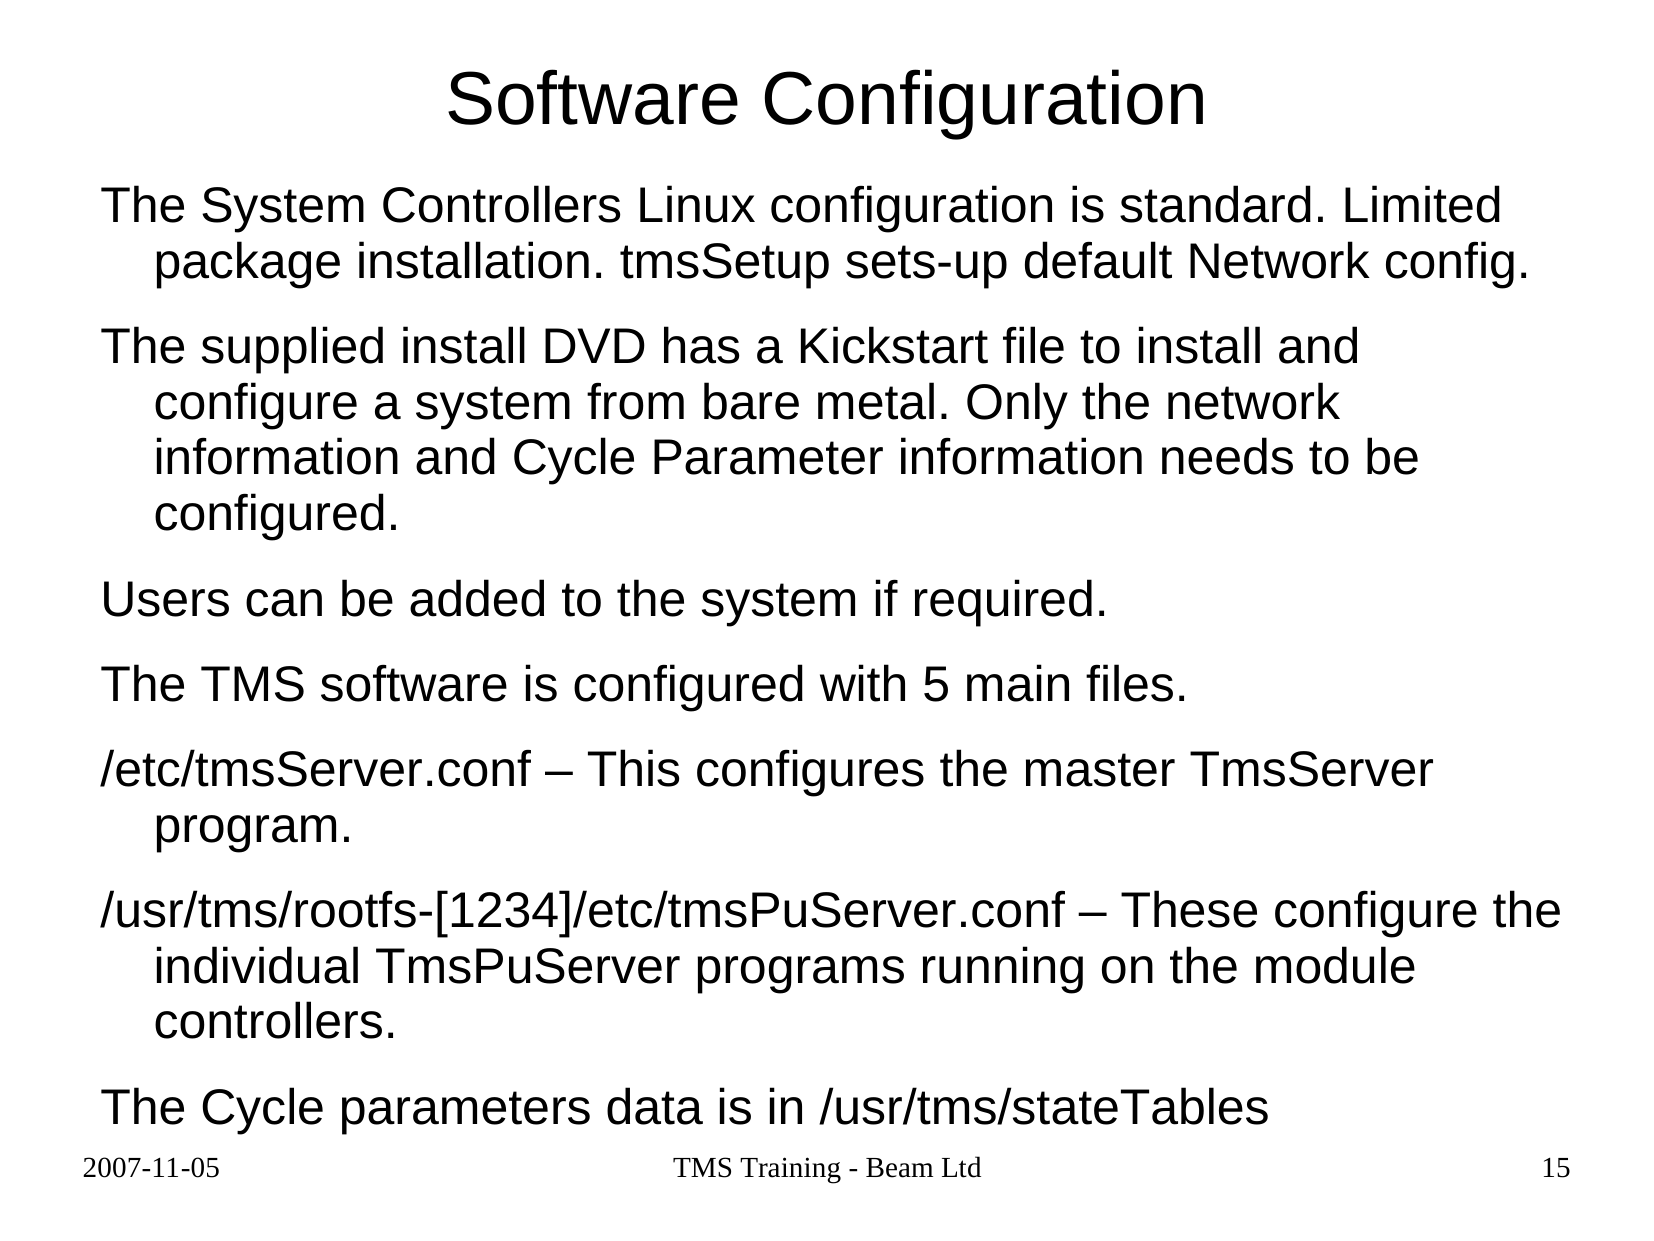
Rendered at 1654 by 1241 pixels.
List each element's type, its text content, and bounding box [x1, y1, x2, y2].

title Software Configuration [82, 49, 1571, 148]
list The System Controllers Linux configuration is standard. Limited package installation. tmsSetup sets-up default Network config. The supplied install DVD has a Kickstart file to install and configure a system from bare metal. Only the network information and Cycle Parameter information needs to be configured. Users can be added to the system if required. The TMS software is configured with 5 main files. /etc/tmsServer.conf – This configures the master TmsServer program. /usr/tms/rootfs-[1234]/etc/tmsPuServer.conf – These configure the individual TmsPuServer programs running on the module controllers. The Cycle parameters data is in /usr/tms/stateTables [82, 177, 1571, 1135]
